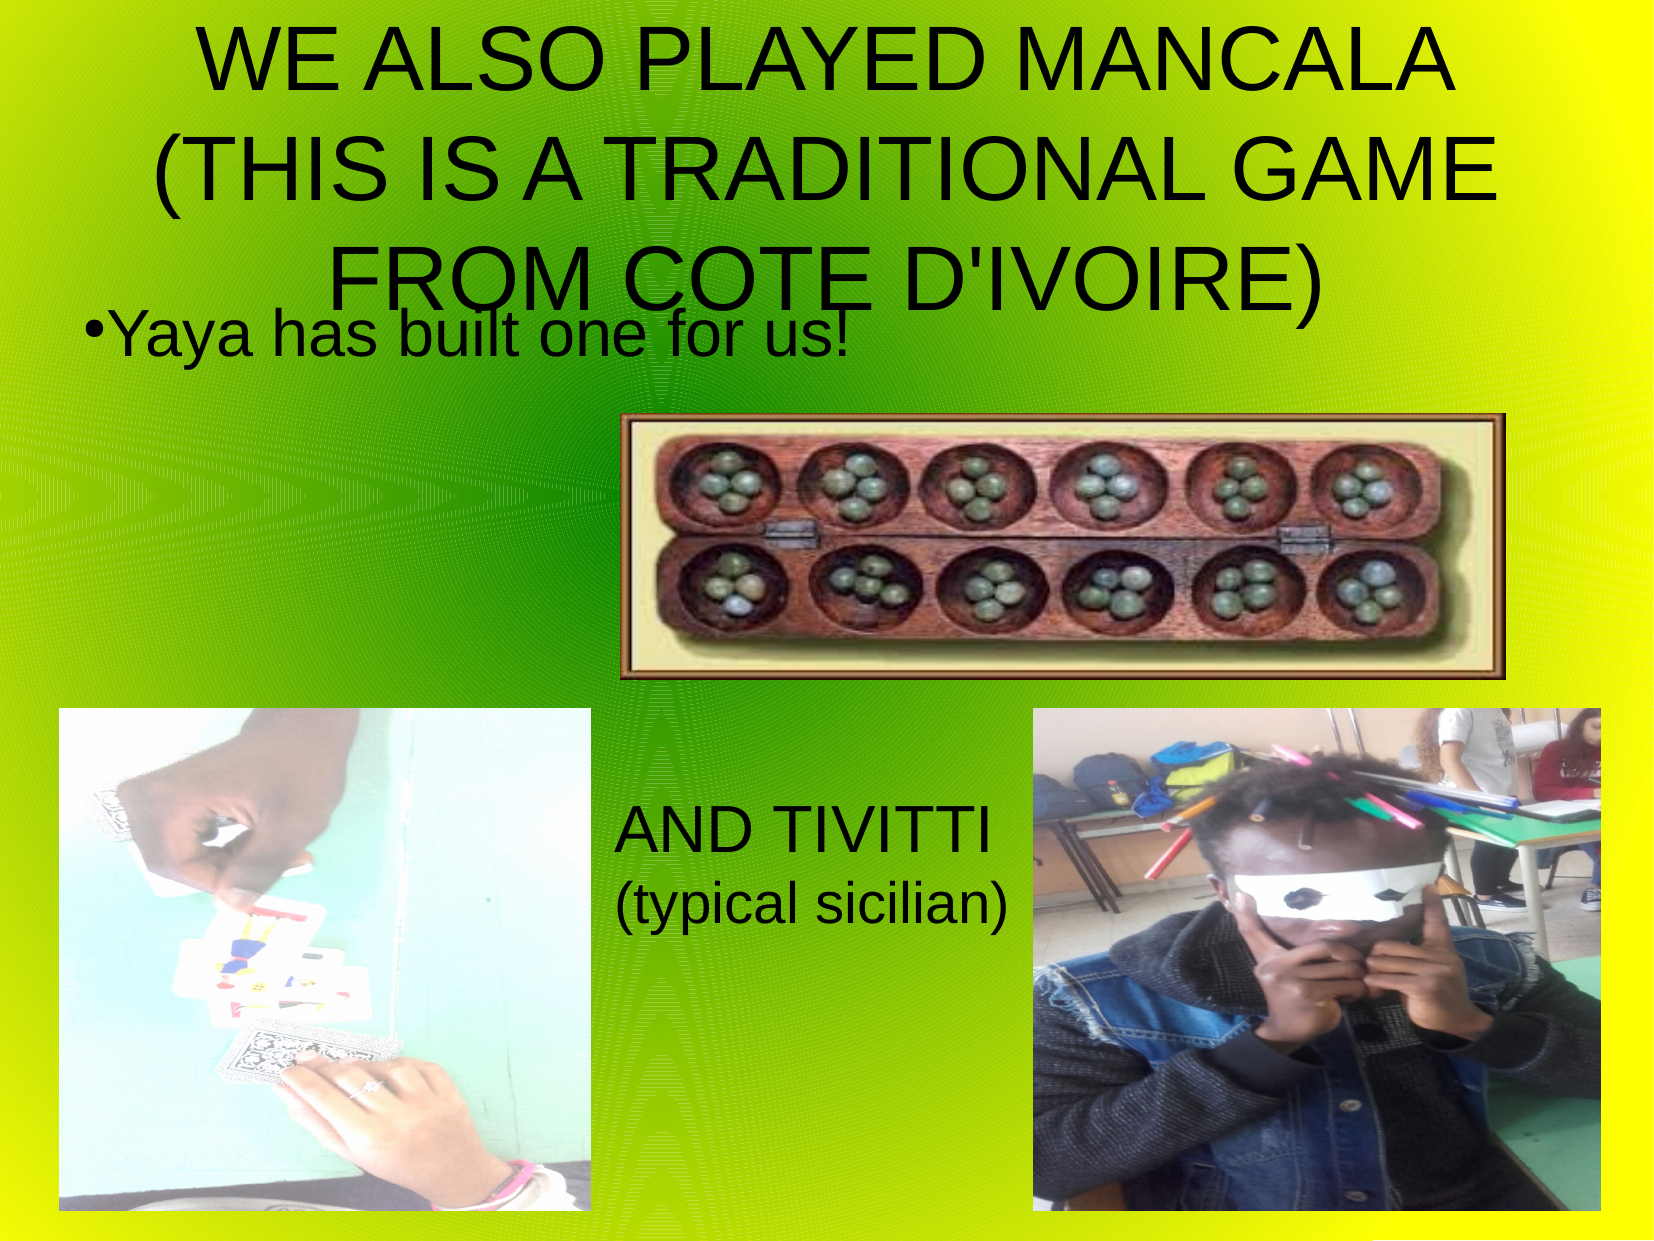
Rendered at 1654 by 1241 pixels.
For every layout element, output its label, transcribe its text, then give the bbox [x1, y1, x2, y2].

picture [1033, 708, 1601, 1211]
picture [59, 708, 591, 1211]
list Yaya has built one for us! [82, 290, 1571, 1109]
text_box AND TIVITTI (typical sicilian) [614, 785, 1033, 926]
picture [620, 413, 1506, 680]
title WE ALSO PLAYED MANCALA (THIS IS A TRADITIONAL GAME FROM COTE D'IVOIRE) [82, 0, 1571, 290]
